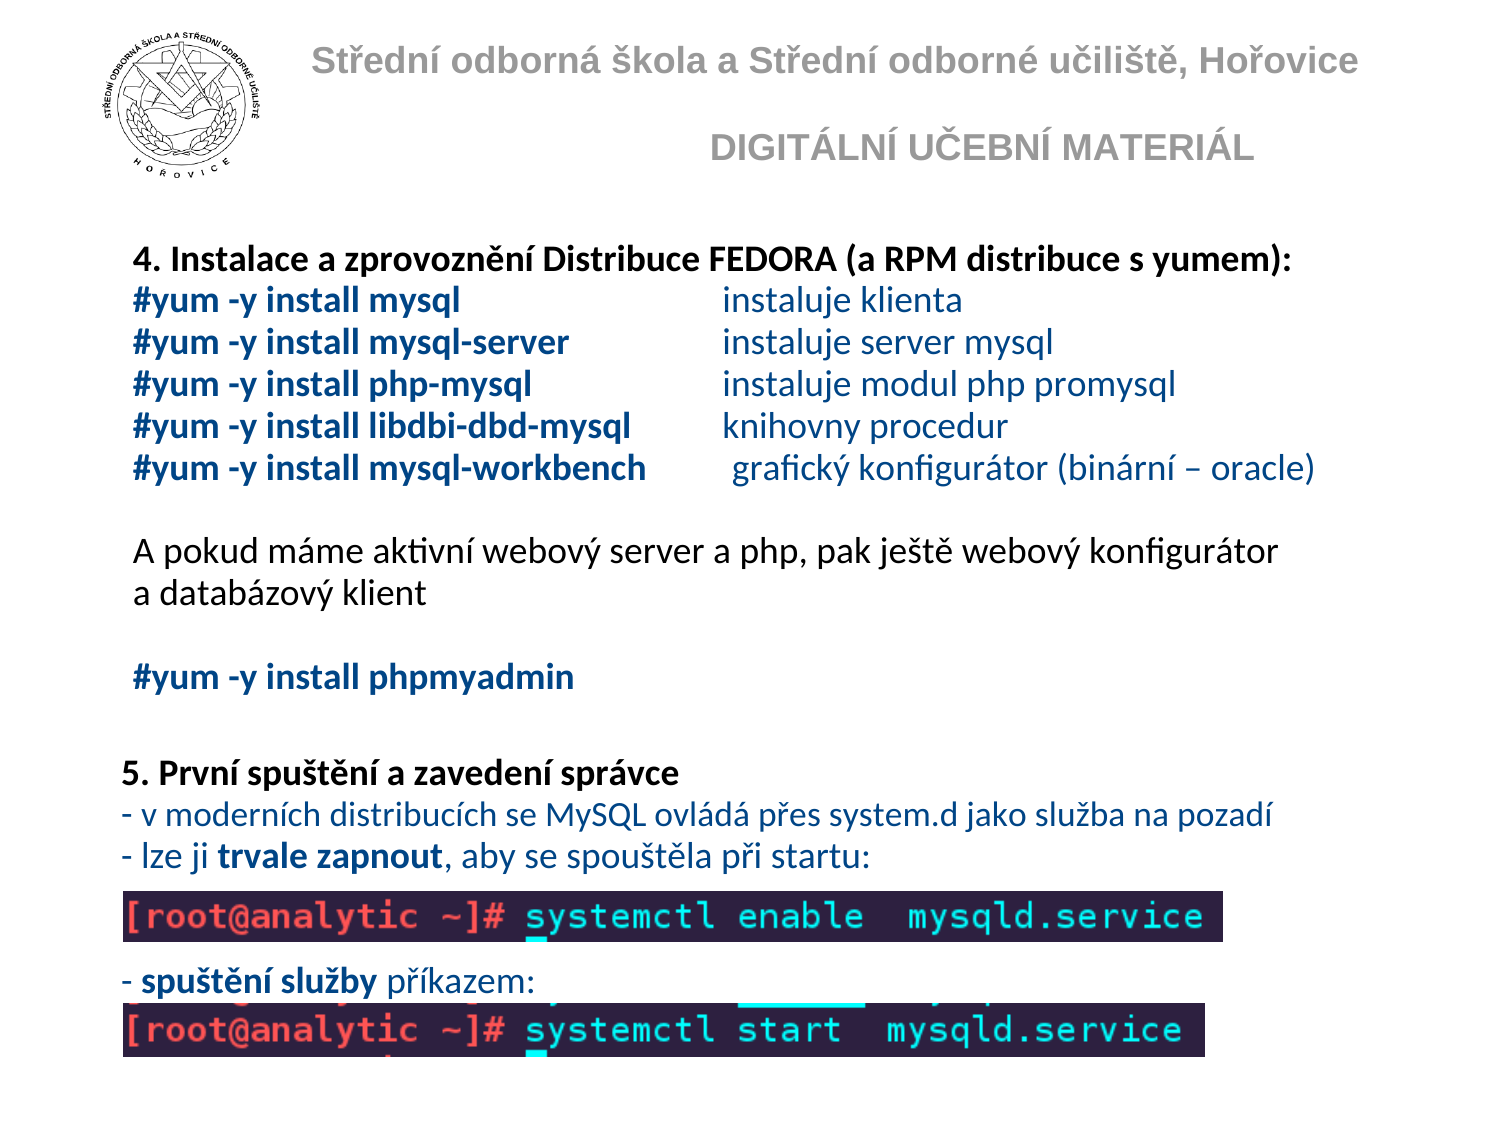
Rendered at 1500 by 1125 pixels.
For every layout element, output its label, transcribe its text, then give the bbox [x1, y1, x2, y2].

picture [102, 31, 260, 178]
picture [123, 891, 1223, 942]
text_box 5. První spuštění a zavedení správce - v moderních distribucích se MySQL ovládá přes system.d jako služba na pozadí - lze ji trvale zapnout, aby se spouštěla při startu: - spuštění služby příkazem: [106, 744, 1347, 1094]
text_box 4. Instalace a zprovoznění Distribuce FEDORA (a RPM distribuce s yumem): #yum -y install mysql instaluje klienta #yum -y install mysql-server instaluje server mysql #yum -y install php-mysql instaluje modul php promysql #yum -y install libdbi-dbd-mysql knihovny procedur #yum -y install mysql-workbench grafický konfigurátor (binární – oracle) A pokud máme aktivní webový server a php, pak ještě webový konfigurátor a databázový klient #yum -y install phpmyadmin [118, 230, 1359, 706]
picture [123, 1003, 1205, 1057]
